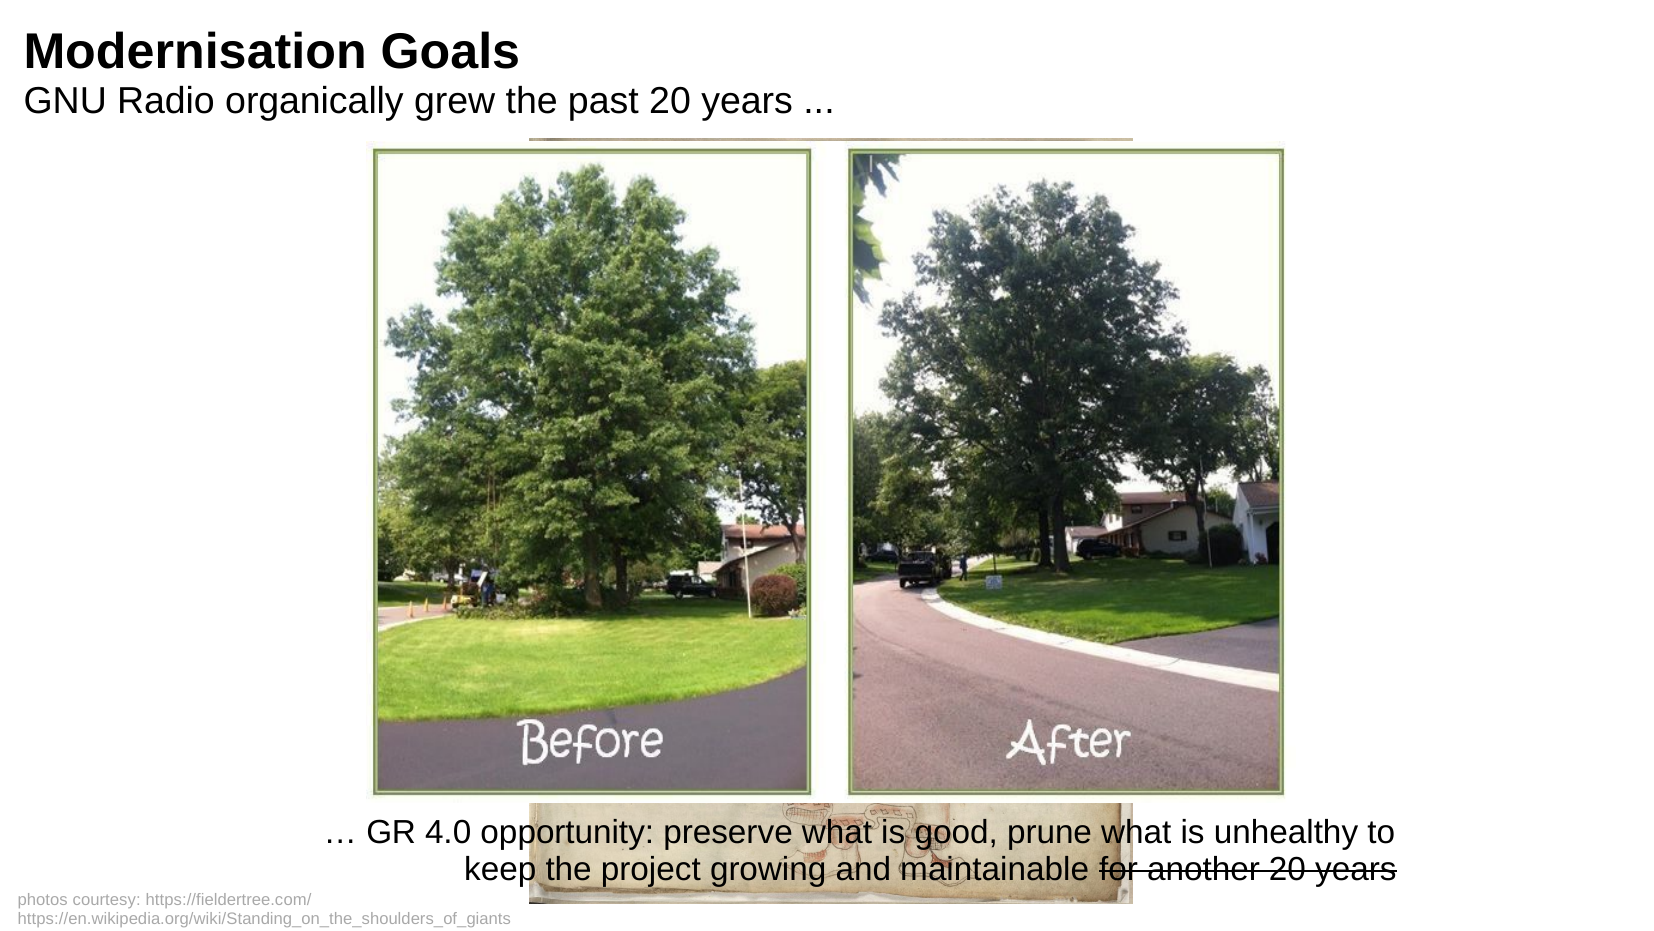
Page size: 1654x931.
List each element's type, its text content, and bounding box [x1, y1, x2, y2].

picture [366, 139, 1296, 805]
title Modernisation Goals GNU Radio organically grew the past 20 years ... [23, 5, 1638, 139]
text_box … GR 4.0 opportunity: preserve what is good, prune what is unhealthy to keep the project growing and maintainable for another 20 years [236, 805, 1412, 901]
text_box photos courtesy: https://fieldertree.com/ https://en.wikipedia.org/wiki/Standing_on_the_shoulders_of_giants [2, 882, 556, 931]
